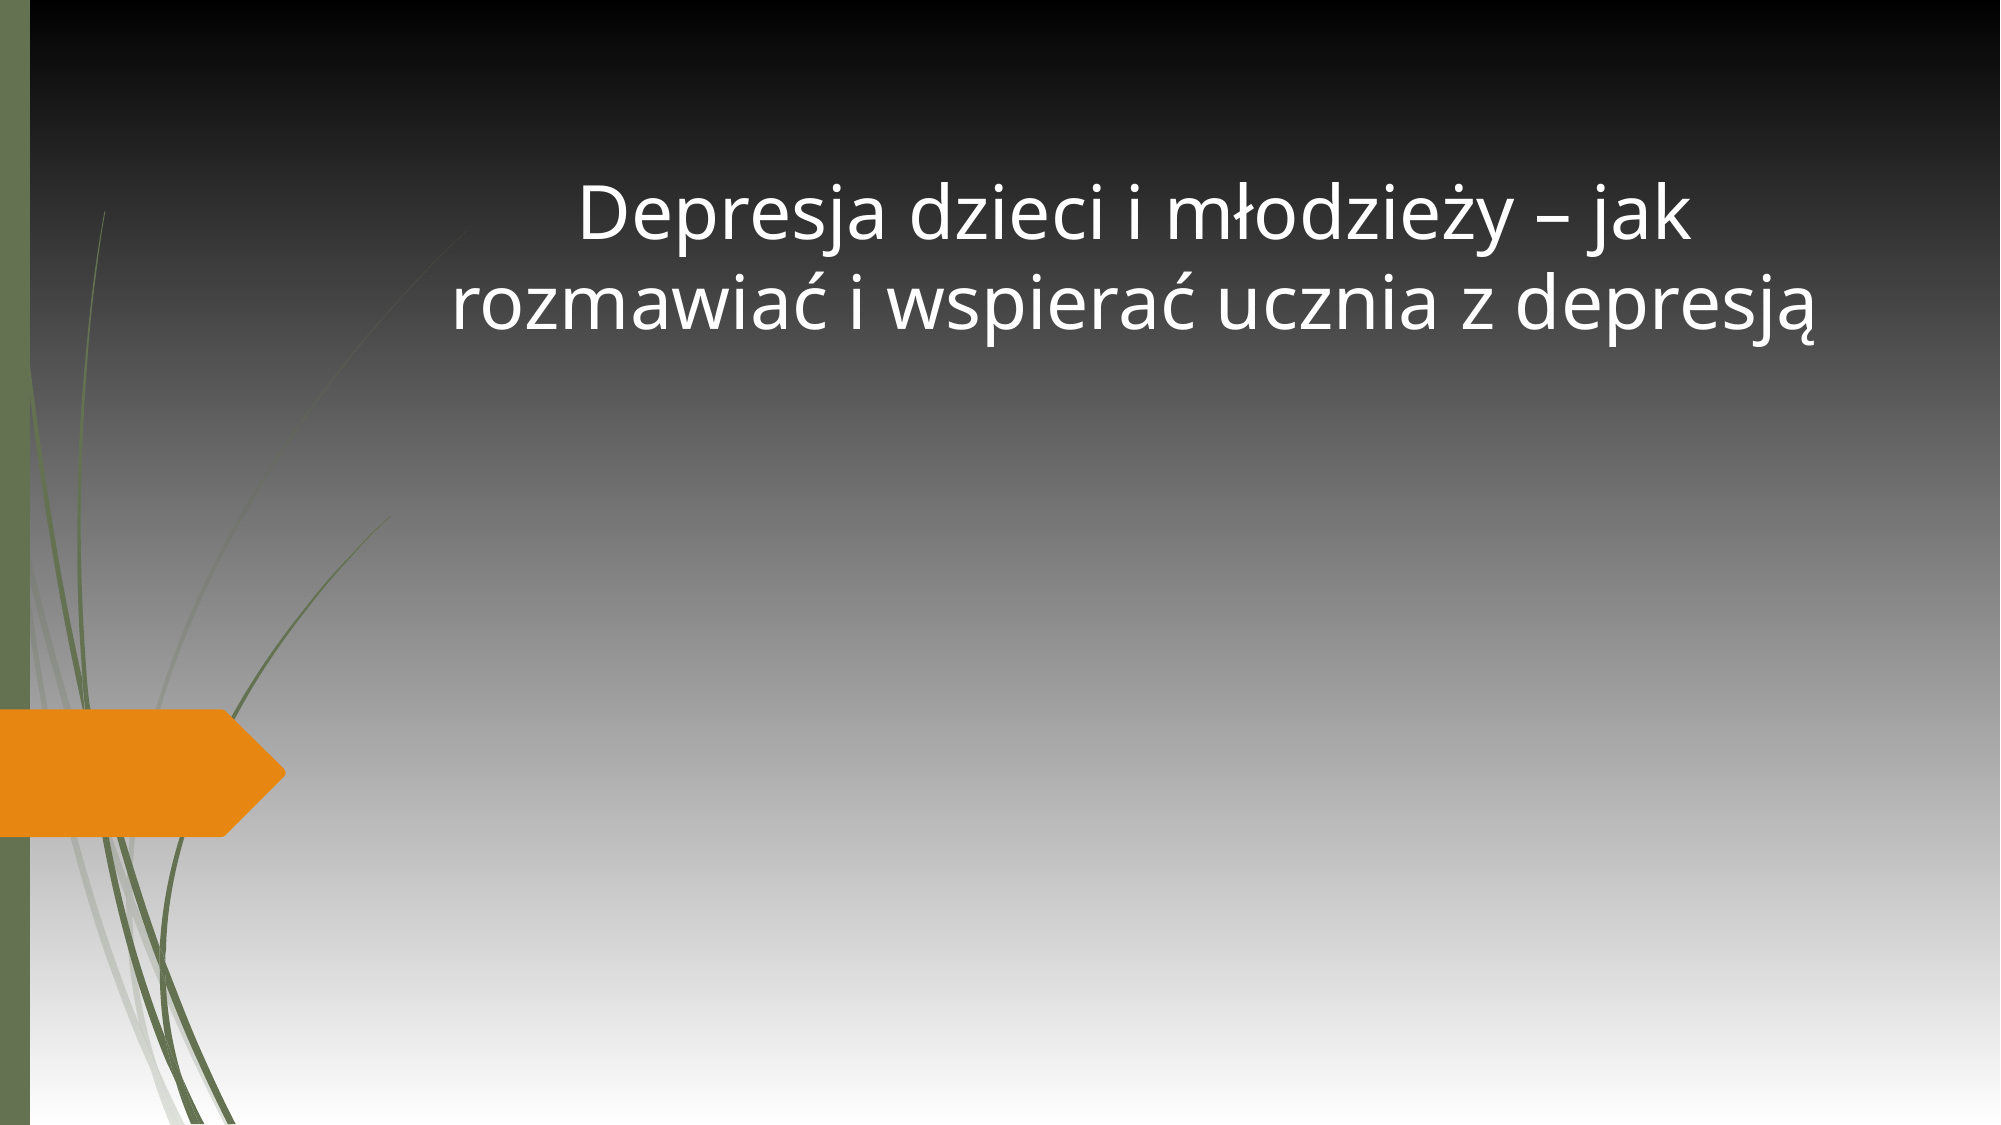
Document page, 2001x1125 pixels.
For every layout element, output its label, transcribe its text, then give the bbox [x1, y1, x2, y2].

title Depresja dzieci i młodzieży – jak rozmawiać i wspierać ucznia z depresją [403, 156, 1867, 529]
